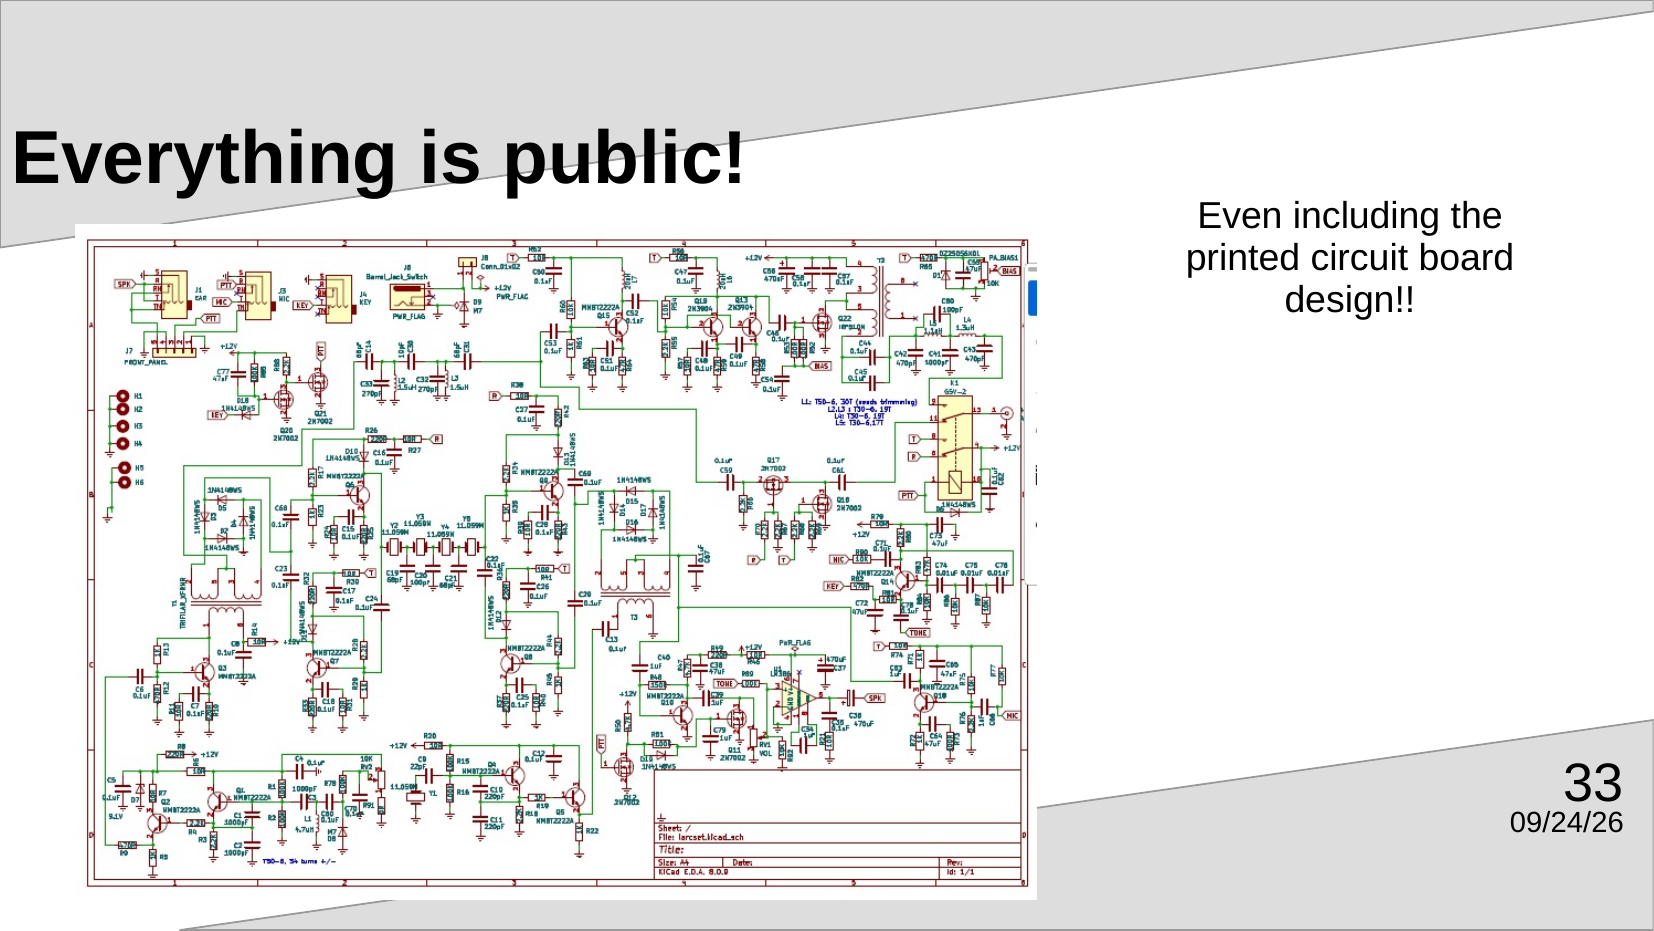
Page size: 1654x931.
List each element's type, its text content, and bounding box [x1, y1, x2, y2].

title Everything is public! [11, 79, 1488, 236]
text_box Even including the printed circuit board design!! [1125, 187, 1576, 329]
picture [75, 224, 1037, 900]
